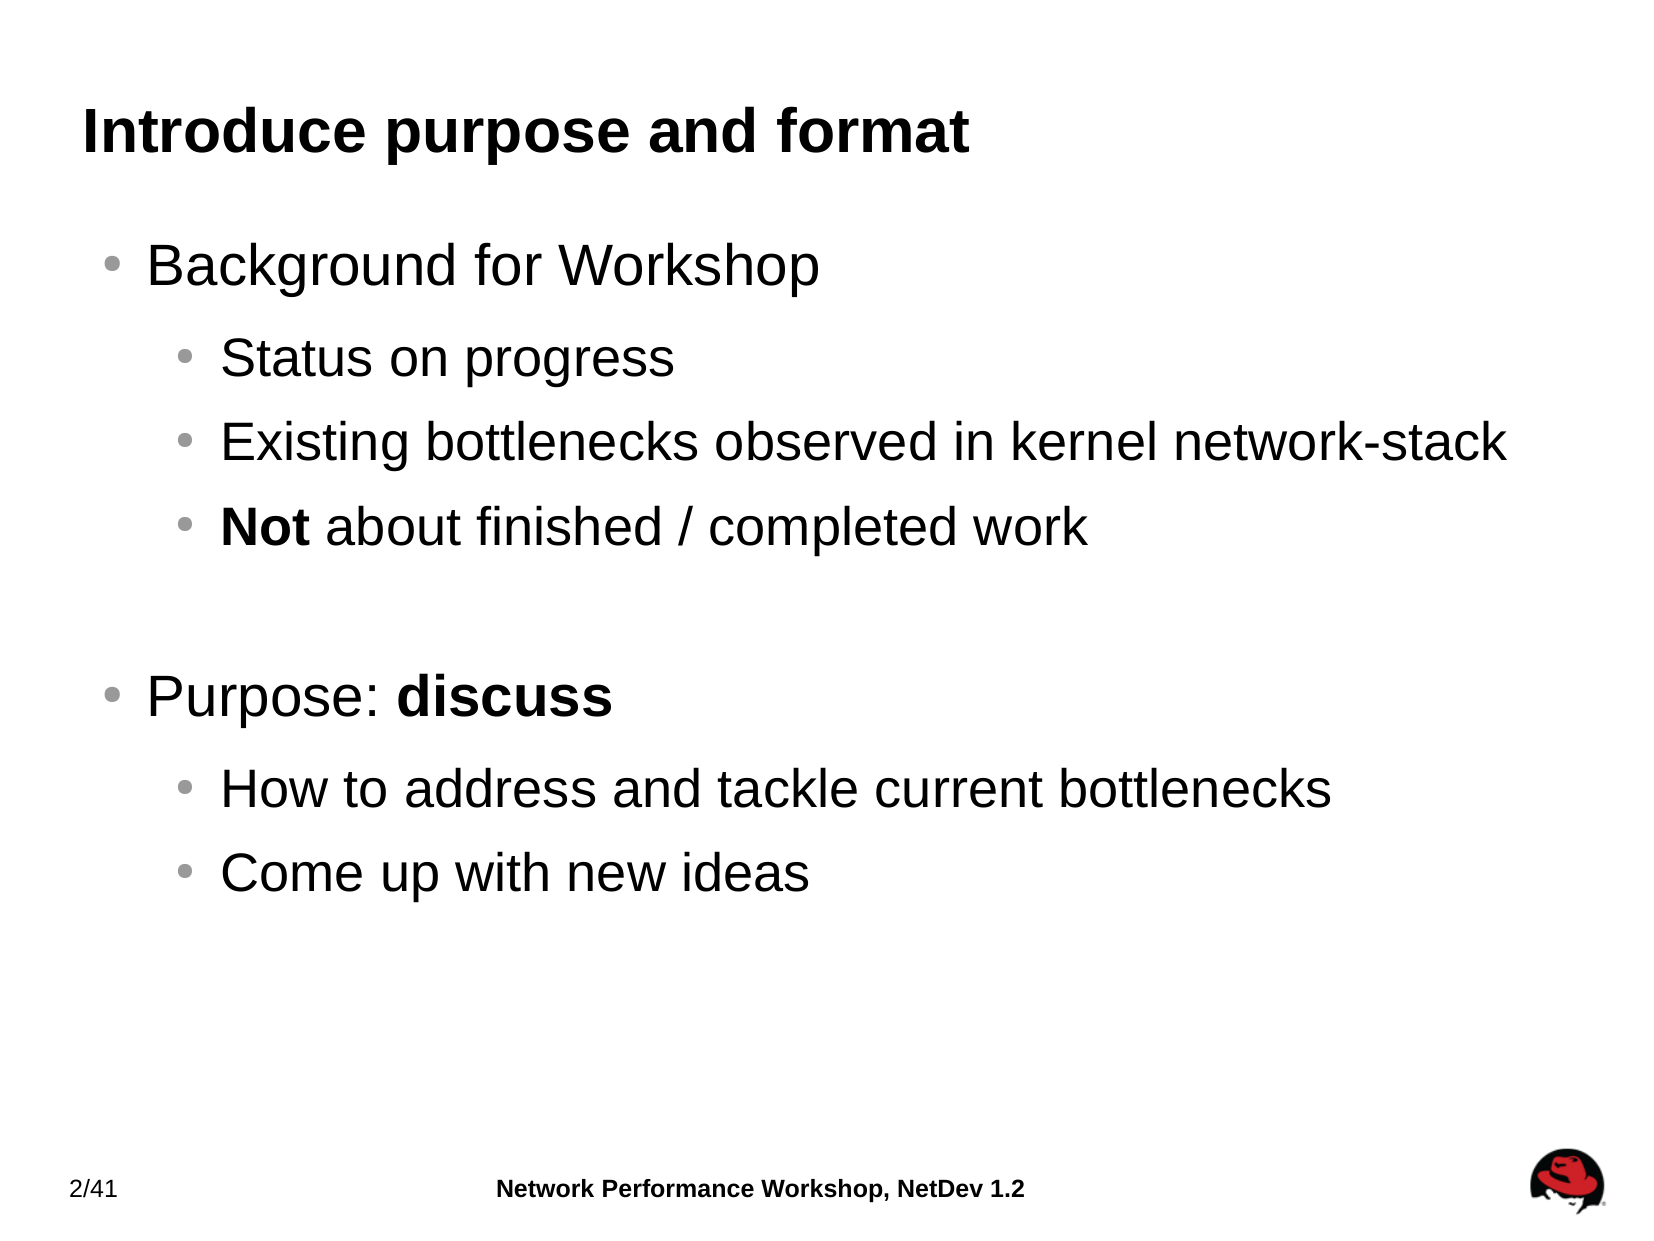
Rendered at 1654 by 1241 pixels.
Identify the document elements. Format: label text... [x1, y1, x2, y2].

list Background for Workshop Status on progress Existing bottlenecks observed in kernel network-stack Not about finished / completed work Purpose: discuss How to address and tackle current bottlenecks Come up with new ideas [86, 233, 1575, 1027]
picture [1529, 1146, 1612, 1224]
title Introduce purpose and format [82, 37, 1571, 226]
